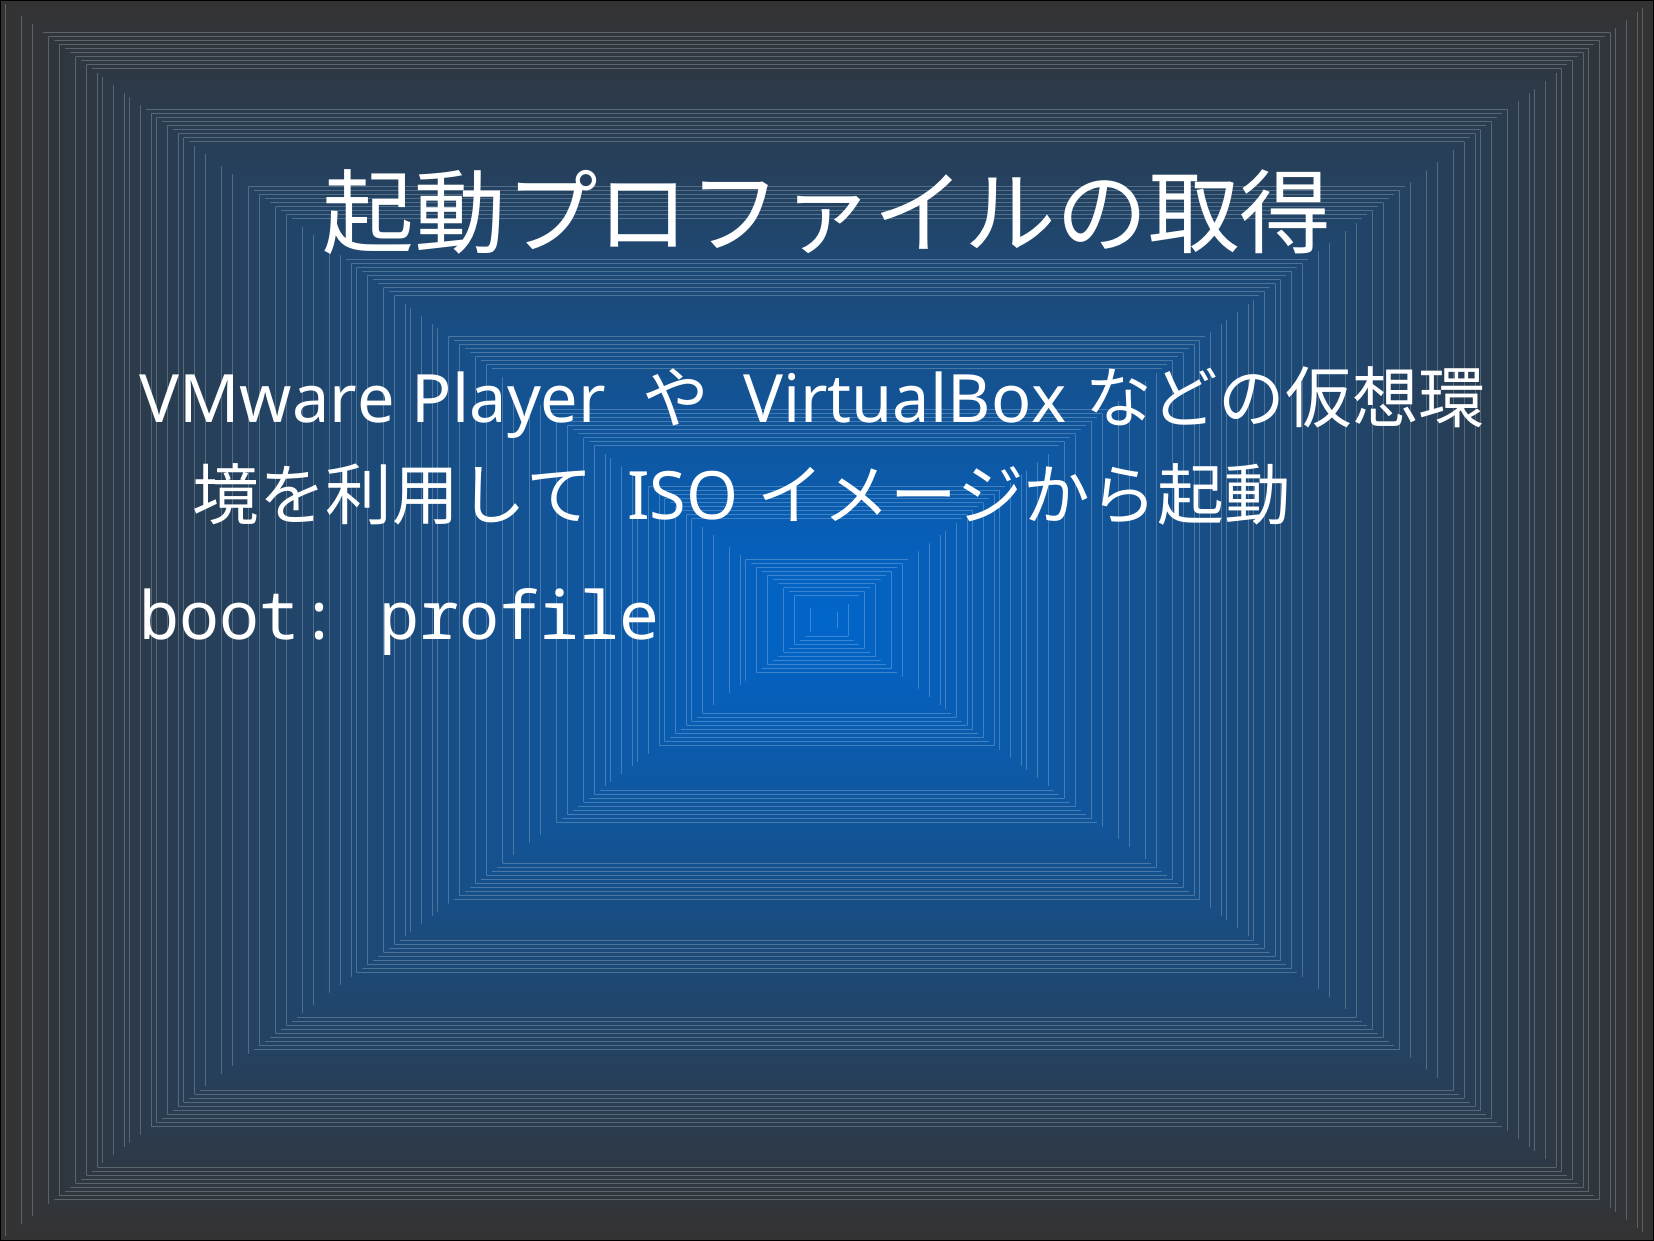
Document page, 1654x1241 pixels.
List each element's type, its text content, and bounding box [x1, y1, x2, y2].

title 起動プロファイルの取得 [121, 102, 1534, 311]
list VMware Player や VirtualBoxなどの仮想環境を利用して ISOイメージから起動 boot: profile [121, 344, 1534, 1127]
